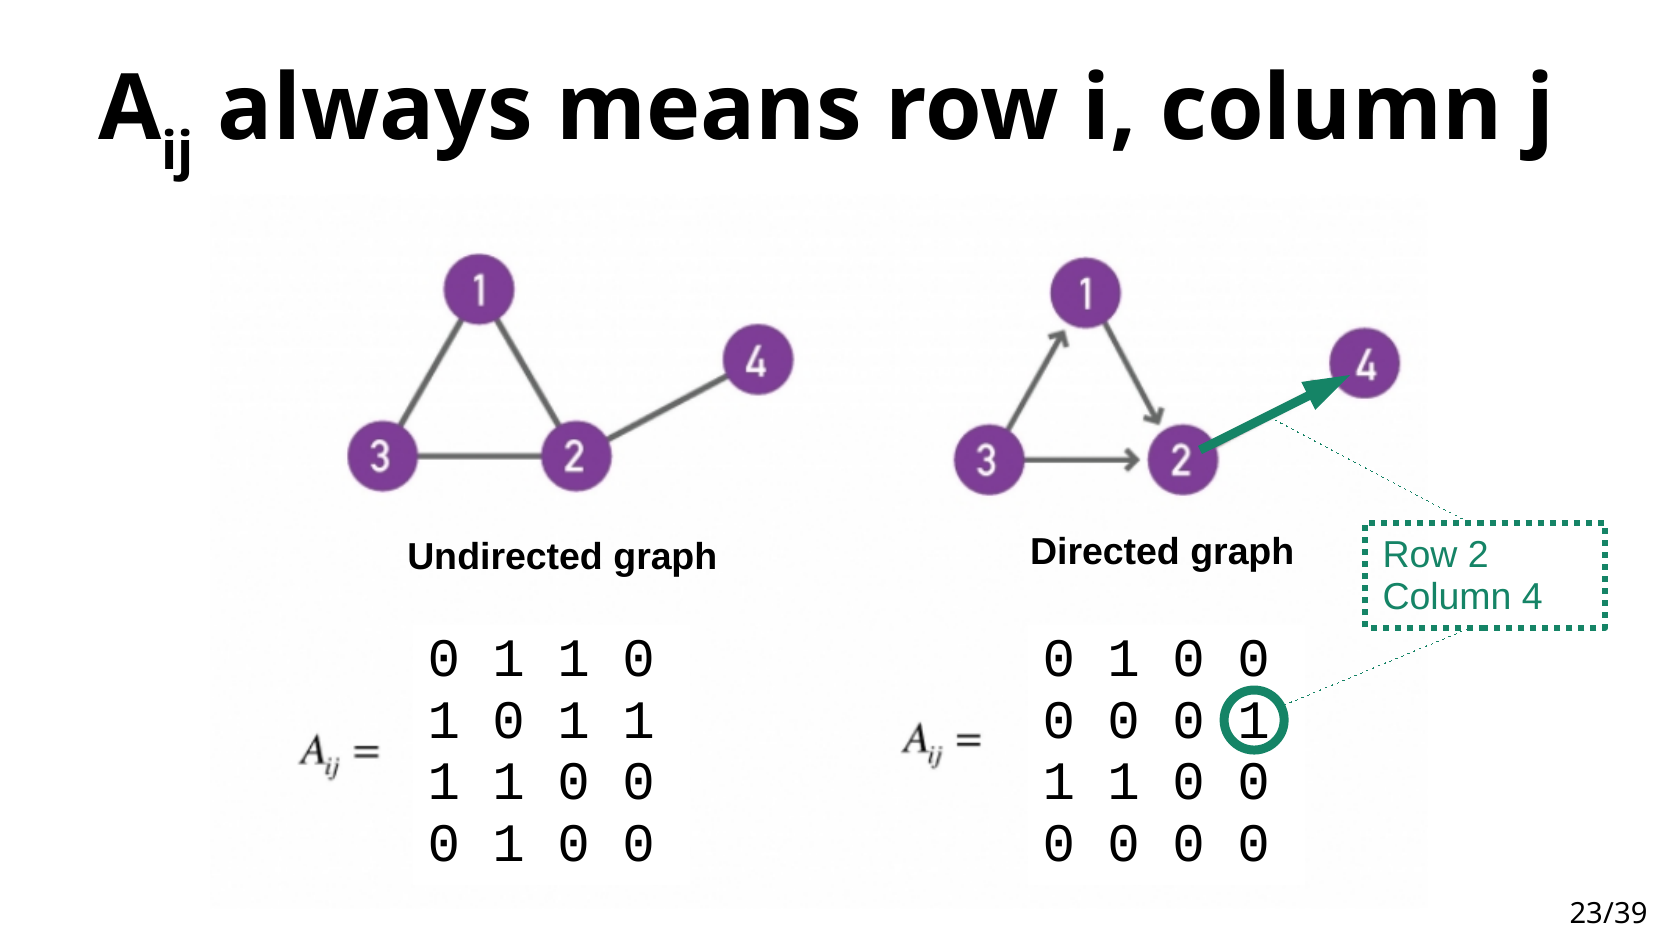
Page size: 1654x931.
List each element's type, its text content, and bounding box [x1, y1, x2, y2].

picture [210, 194, 1428, 909]
text_box 0 1 1 0 1 0 1 1 1 1 0 0 0 1 0 0 [412, 624, 691, 886]
text_box 0 1 0 0 0 0 0 1 1 1 0 0 0 0 0 0 [1027, 624, 1306, 886]
title Aij always means row i, column j [82, 1, 1571, 226]
text_box Row 2 Column 4 [1365, 523, 1606, 628]
text_box Directed graph [930, 523, 1365, 580]
text_box Undirected graph [330, 528, 796, 586]
